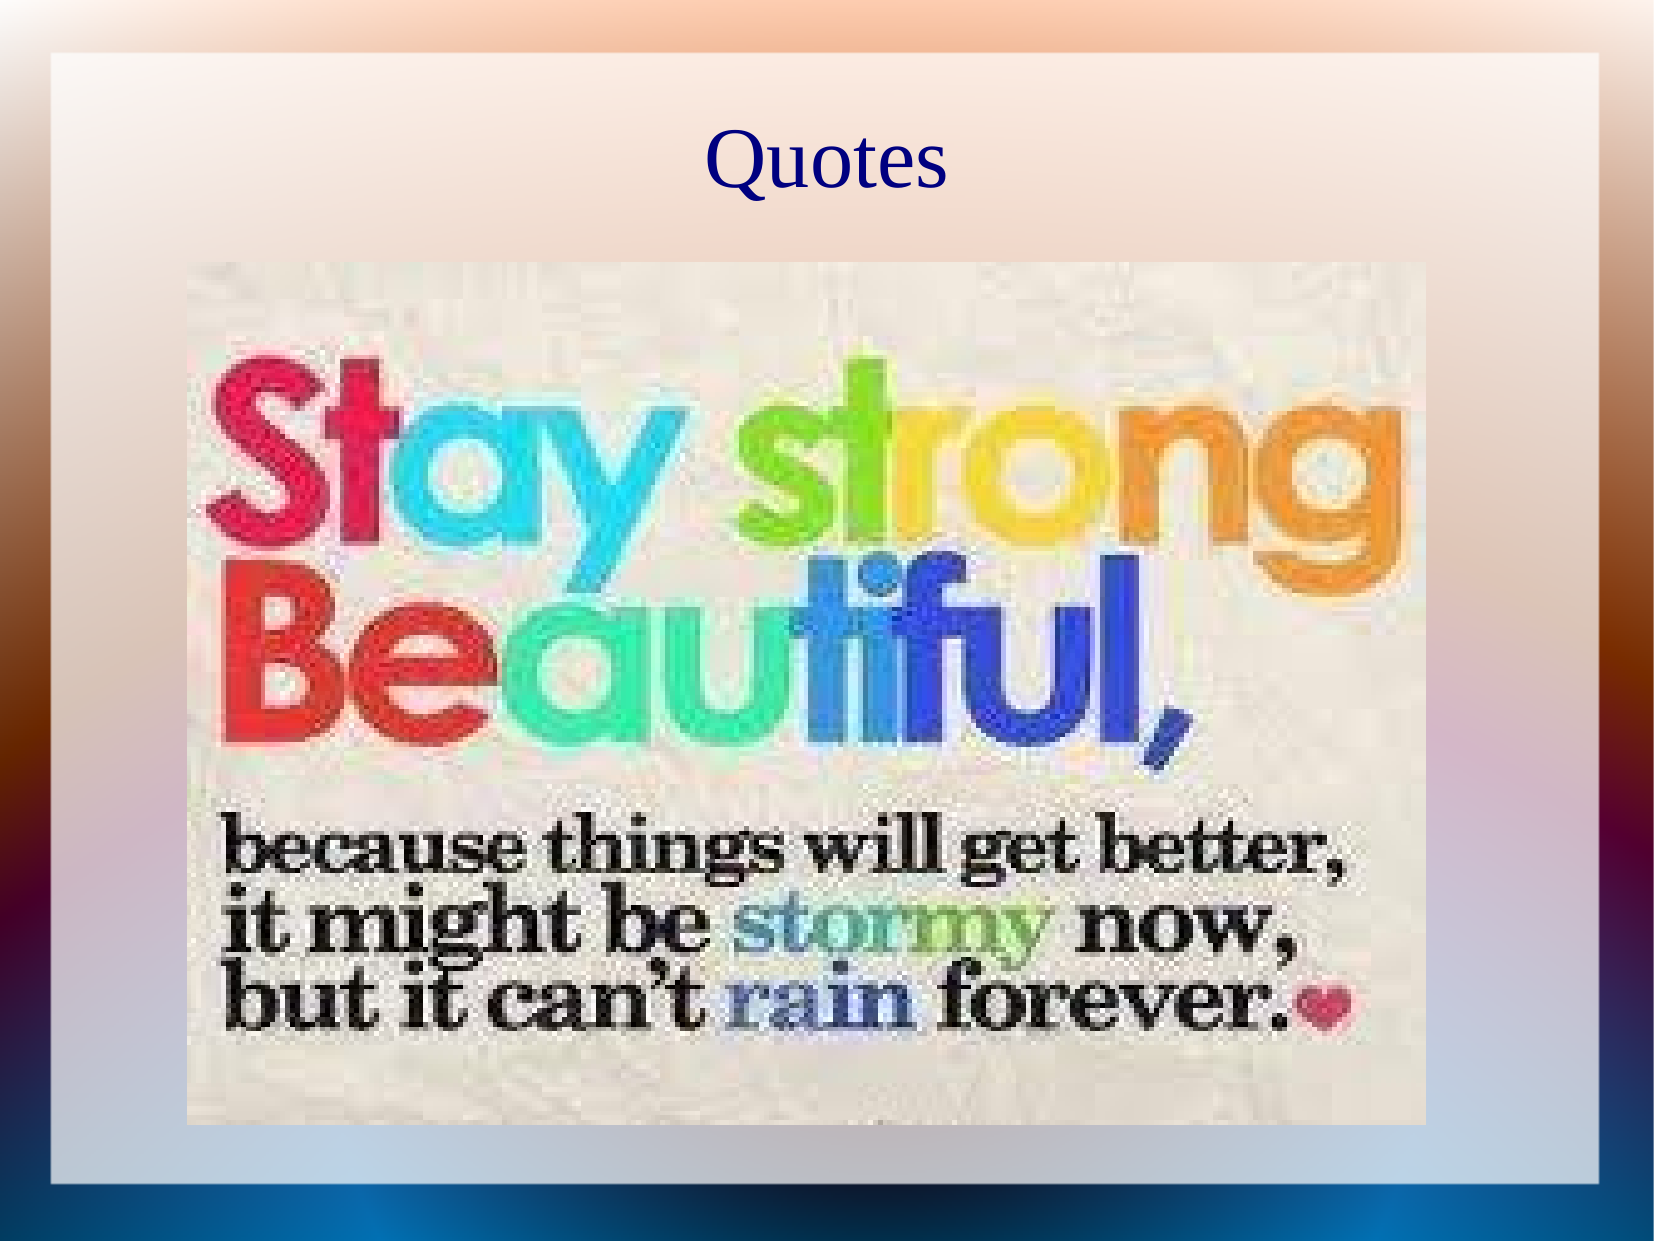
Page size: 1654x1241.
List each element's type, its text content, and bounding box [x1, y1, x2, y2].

picture [0, 0, 1654, 1241]
title Quotes [82, 55, 1571, 263]
